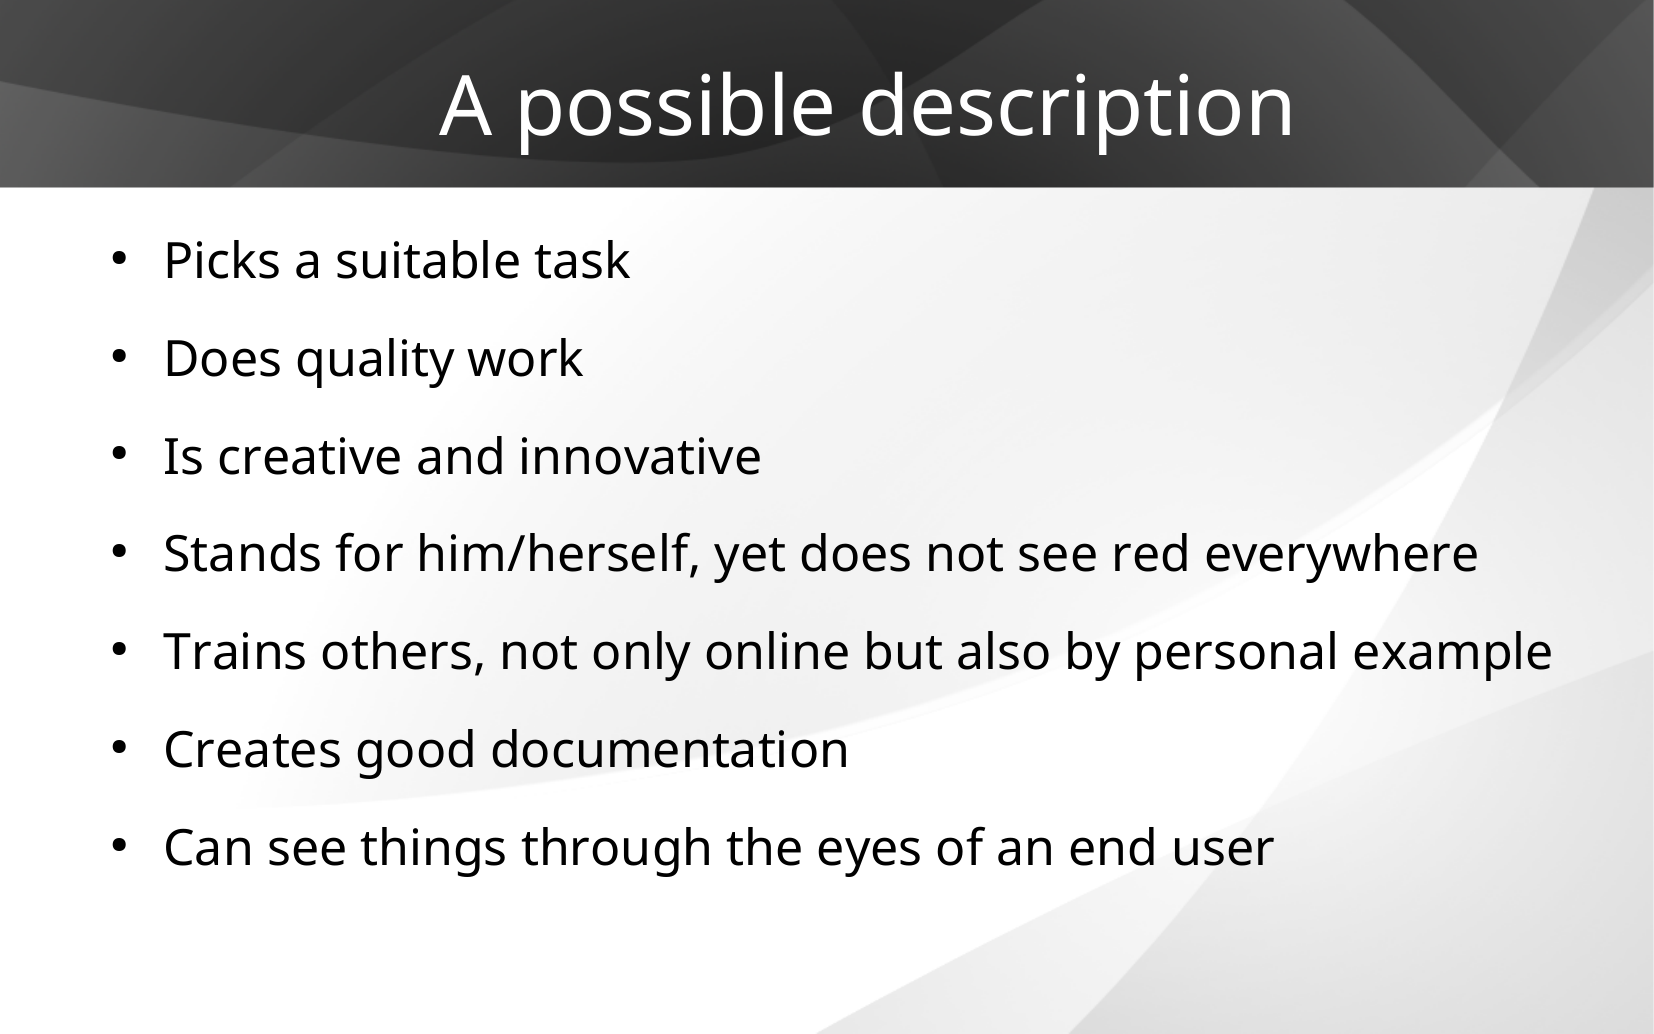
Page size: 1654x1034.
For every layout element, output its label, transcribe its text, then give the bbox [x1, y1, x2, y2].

picture [0, 0, 1654, 1034]
title A possible description [124, 0, 1613, 208]
list Picks a suitable task Does quality work Is creative and innovative Stands for him/herself, yet does not see red everywhere Trains others, not only online but also by personal example Creates good documentation Can see things through the eyes of an end user [75, 225, 1613, 1013]
